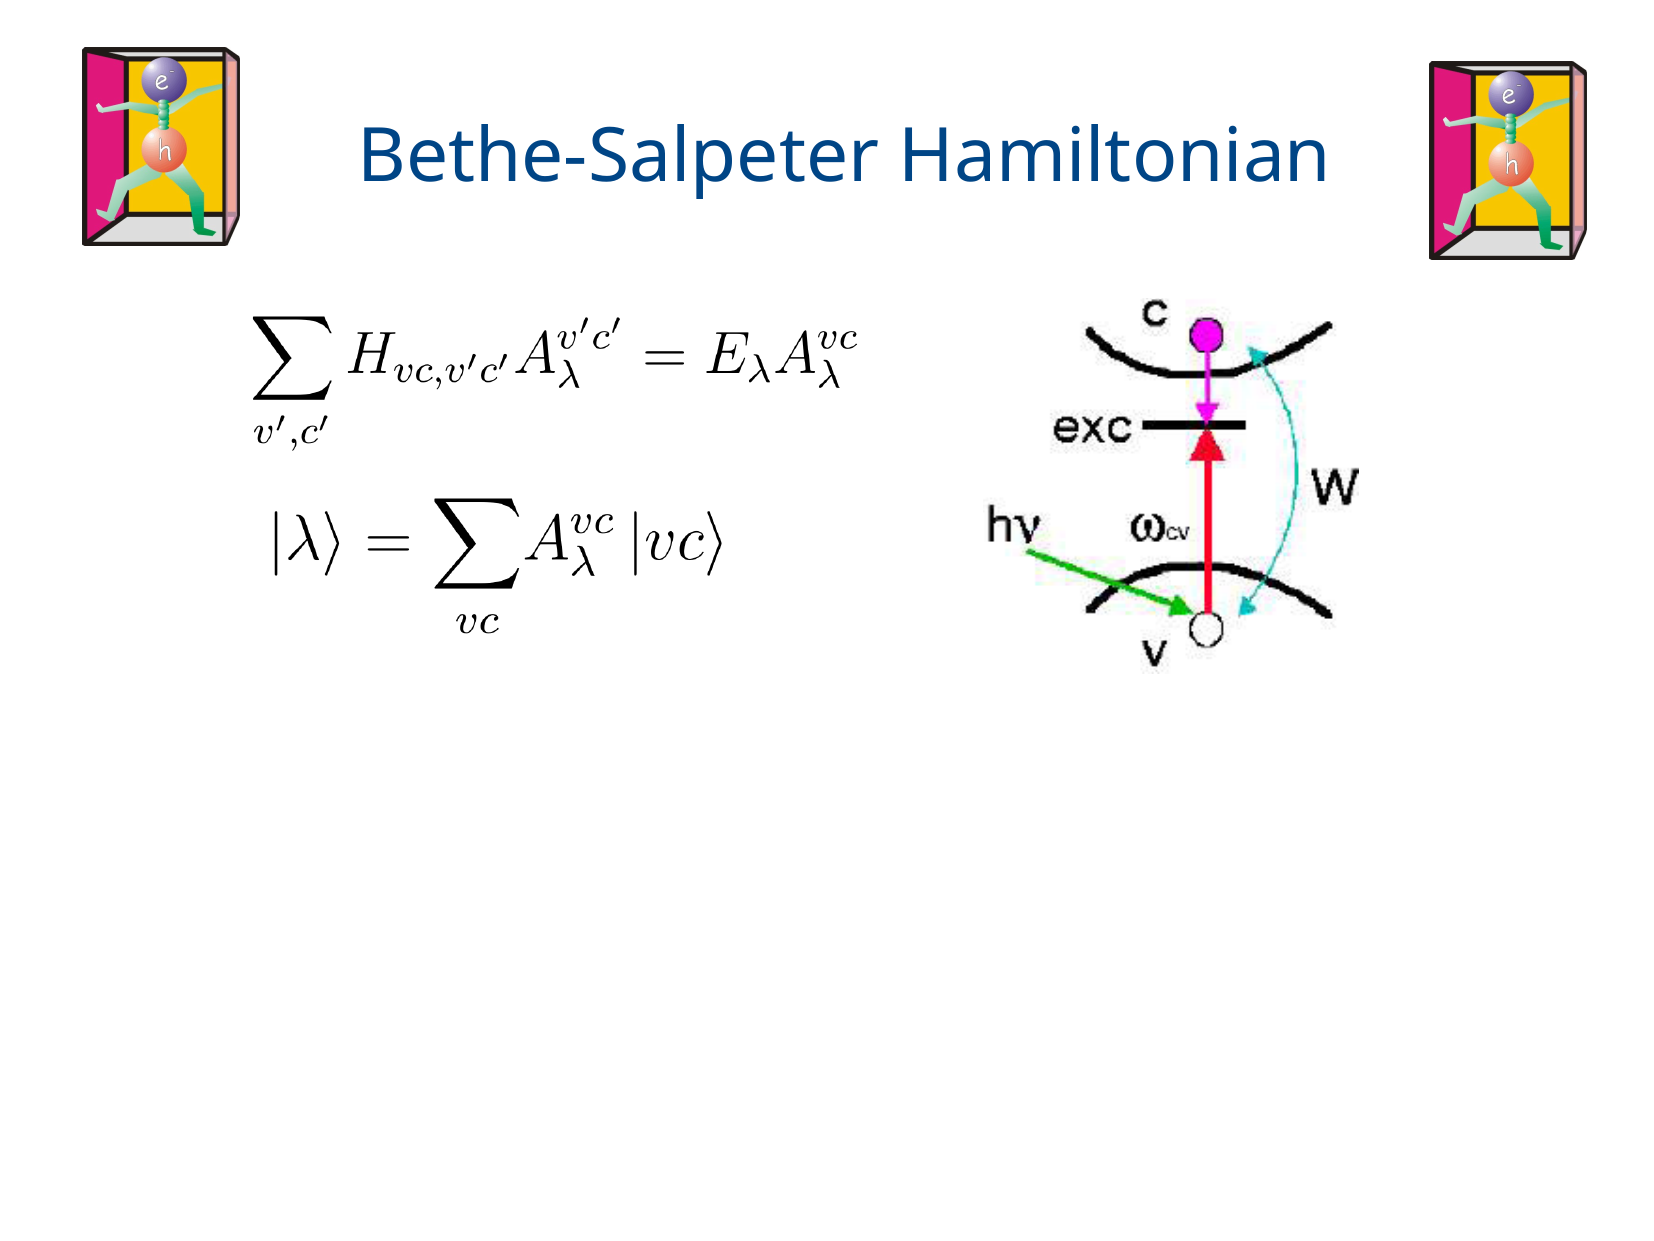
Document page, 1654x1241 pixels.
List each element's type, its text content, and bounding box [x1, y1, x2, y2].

title Bethe-Salpeter Hamiltonian [307, 44, 1382, 260]
picture [248, 472, 756, 645]
picture [983, 298, 1359, 674]
picture [212, 272, 883, 461]
picture [1429, 61, 1587, 260]
picture [82, 47, 240, 246]
